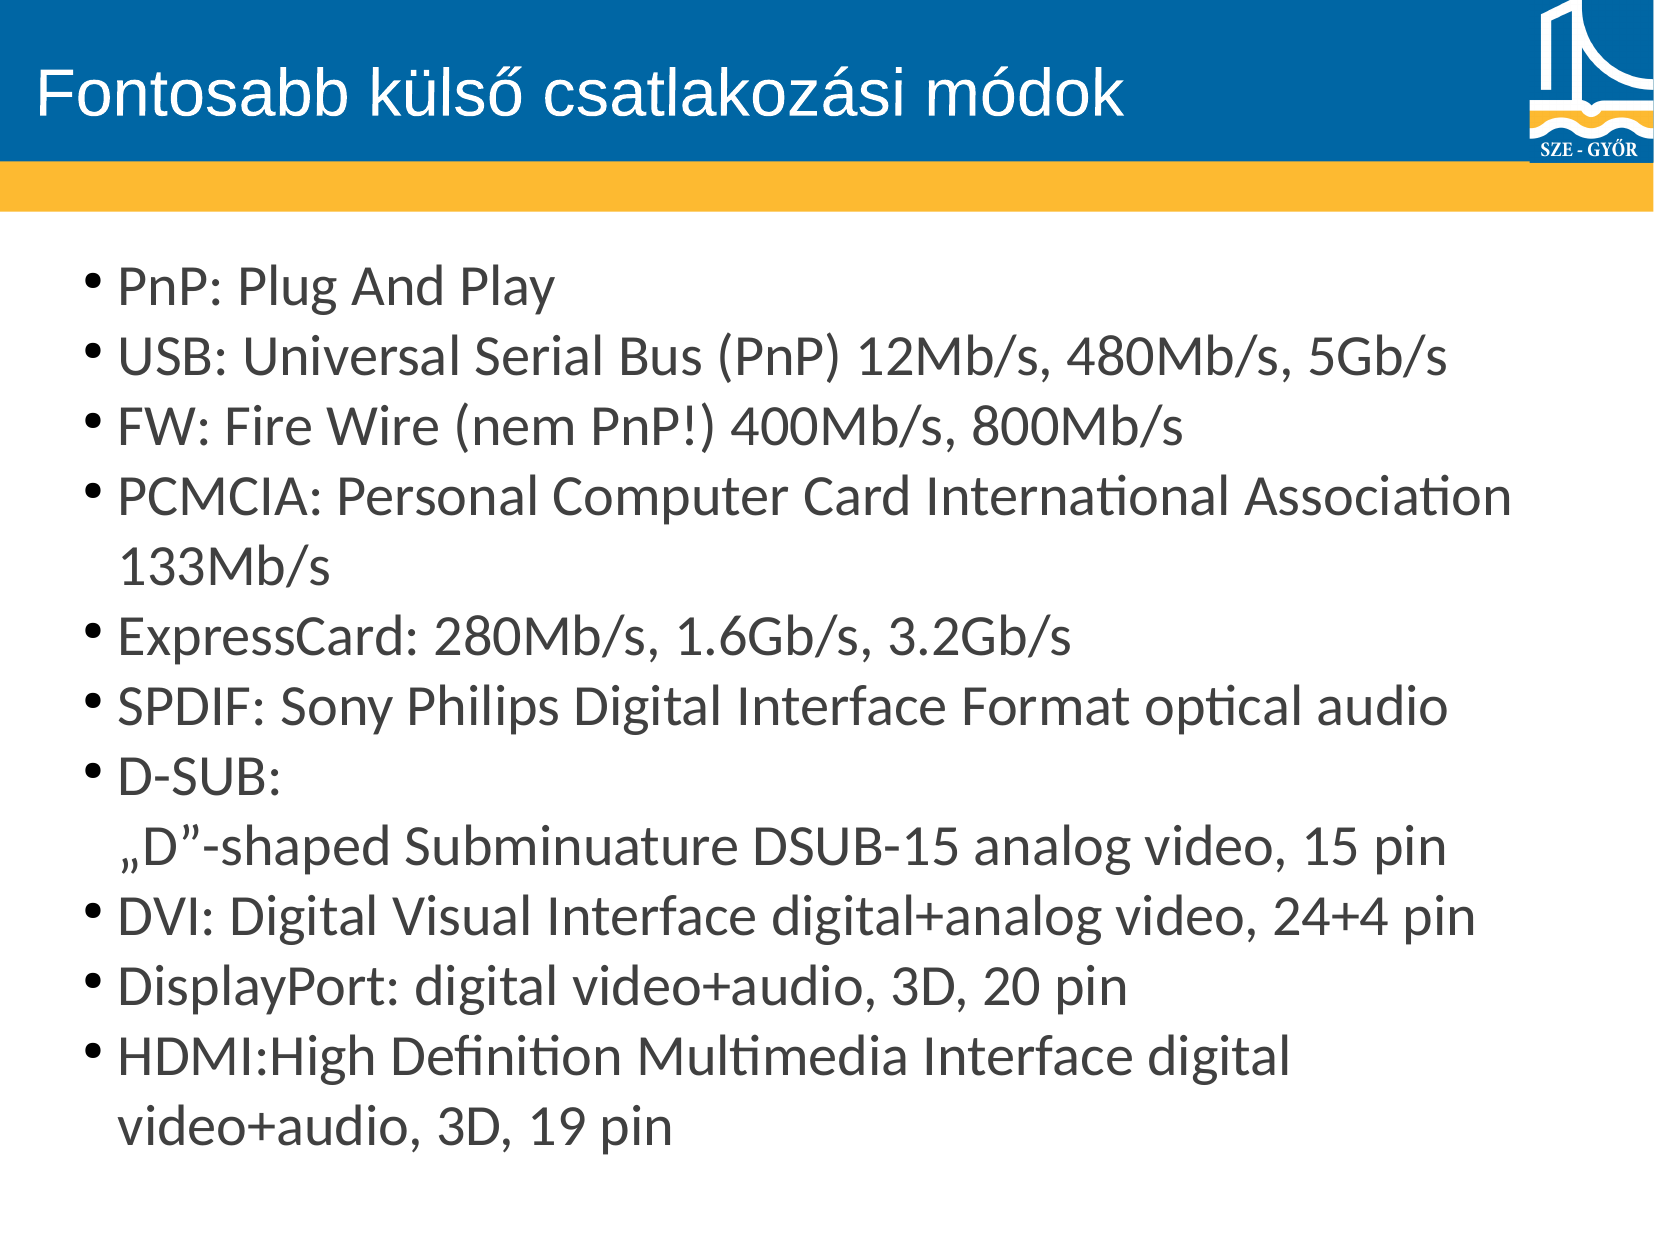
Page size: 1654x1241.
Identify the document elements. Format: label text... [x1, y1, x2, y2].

picture [1529, 0, 1654, 163]
text_box Fontosabb külső csatlakozási módok [34, 48, 1524, 144]
text_box PnP: Plug And Play USB: Universal Serial Bus (PnP) 12Mb/s, 480Mb/s, 5Gb/s FW: Fire Wire (nem PnP!) 400Mb/s, 800Mb/s PCMCIA: Personal Computer Card International Association 133Mb/s ExpressCard: 280Mb/s, 1.6Gb/s, 3.2Gb/s SPDIF: Sony Philips Digital Interface Format optical audio D-SUB: „D”-shaped Subminuature DSUB-15 analog video, 15 pin DVI: Digital Visual Interface digital+analog video, 24+4 pin DisplayPort: digital video+audio, 3D, 20 pin HDMI:High Definition Multimedia Interface digital video+audio, 3D, 19 pin [82, 247, 1571, 1198]
